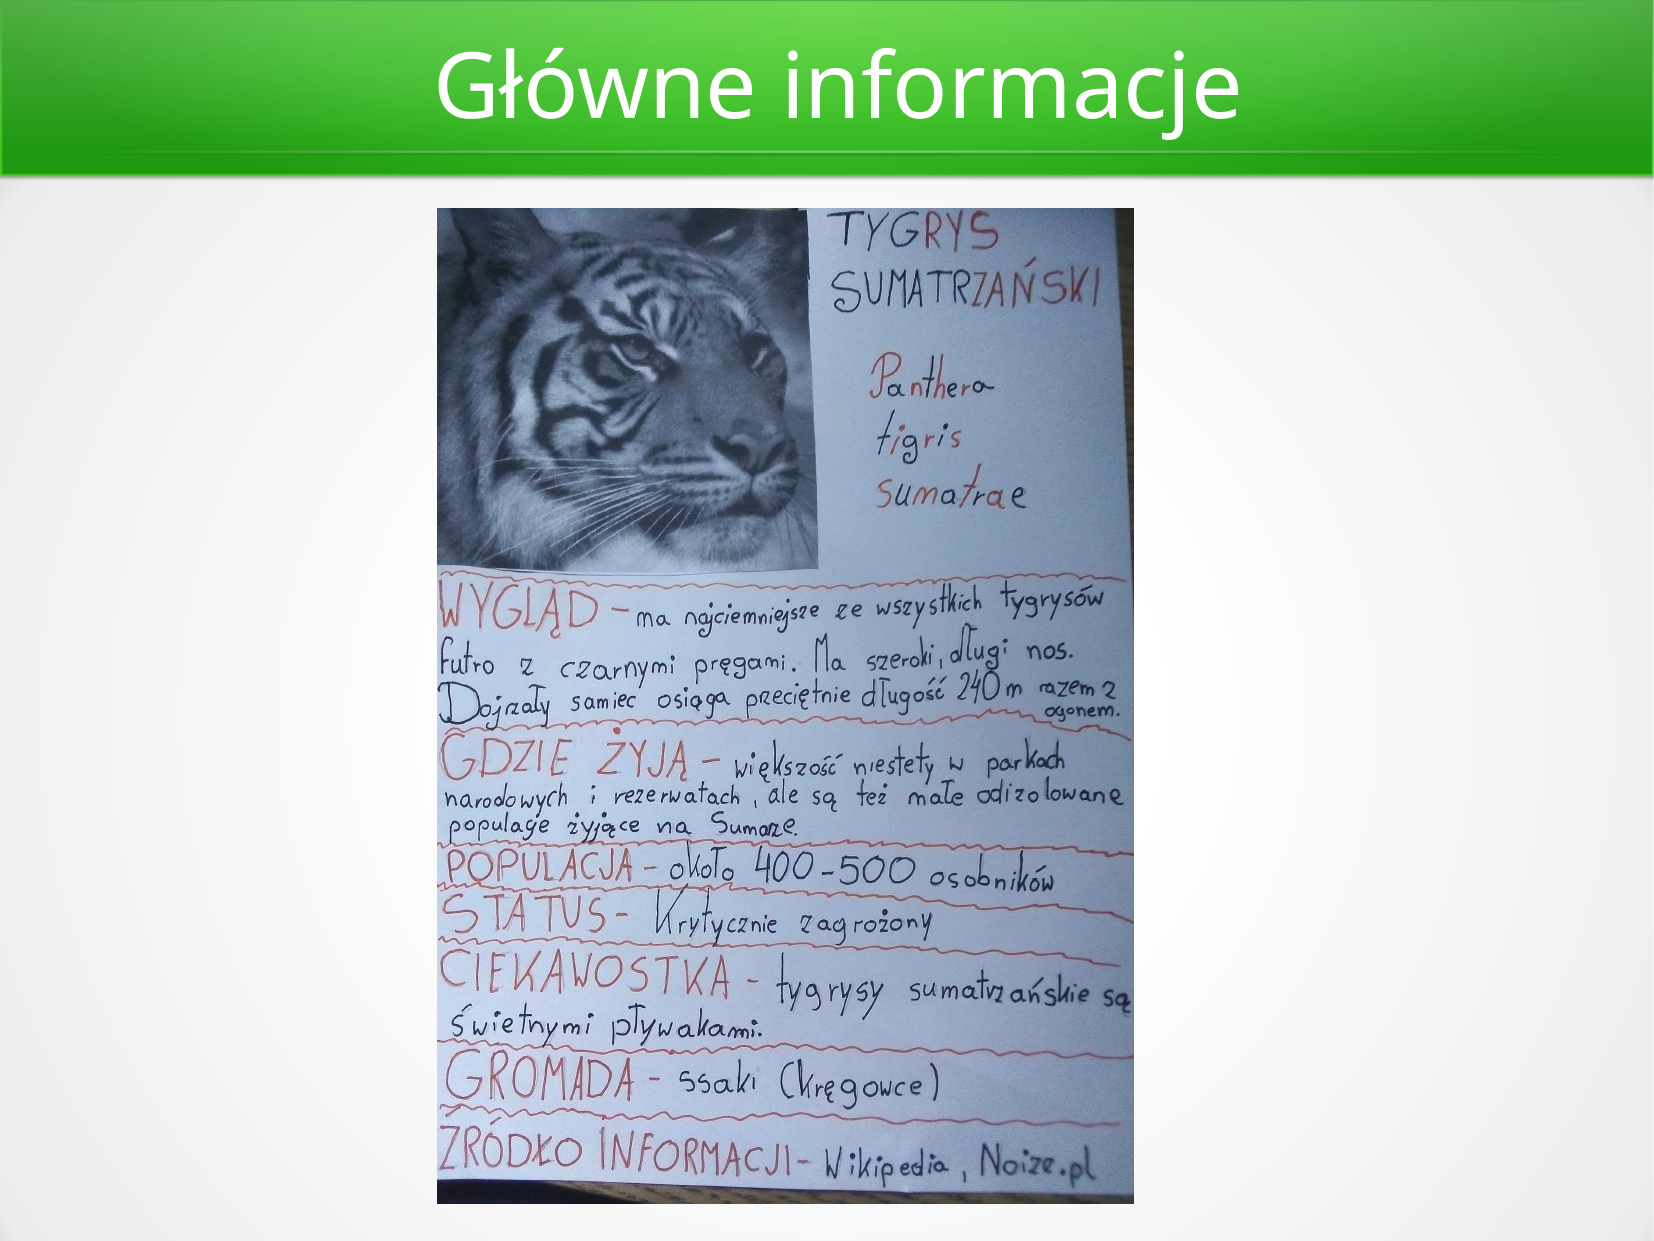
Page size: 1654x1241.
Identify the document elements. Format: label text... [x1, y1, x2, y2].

title Główne informacje [82, 11, 1571, 154]
picture [0, 0, 1654, 1241]
